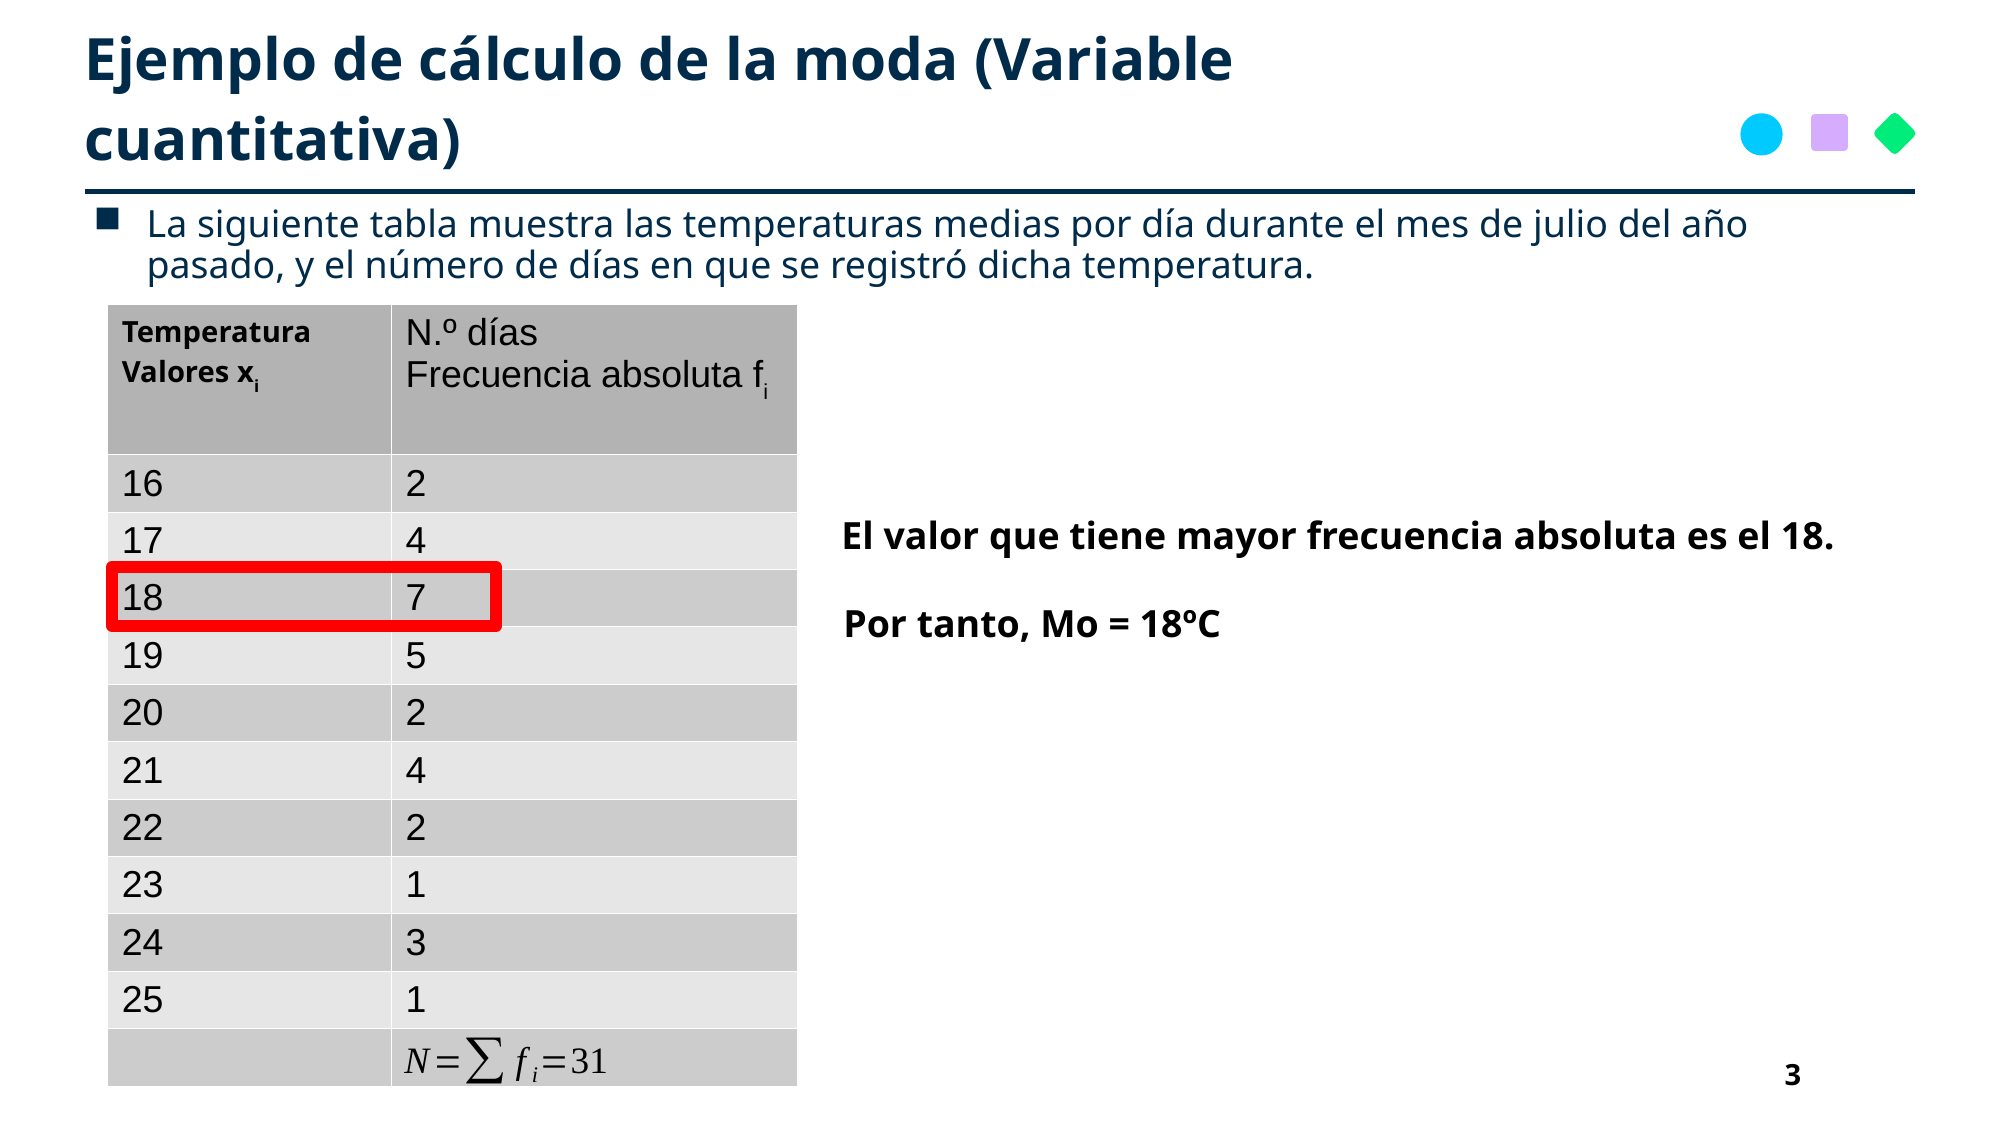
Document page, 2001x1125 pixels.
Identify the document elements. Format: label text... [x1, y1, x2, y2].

table_cell 2 [392, 455, 797, 512]
text_box Por tanto, Mo = 18ºC [828, 590, 1382, 680]
table_cell [392, 1029, 797, 1086]
table_cell 1 [392, 857, 797, 913]
table_cell 25 [108, 972, 391, 1028]
table_cell 2 [392, 685, 797, 741]
list La siguiente tabla muestra las temperaturas medias por día durante el mes de julio del año pasado, y el número de días en que se registró dicha temperatura. [60, 197, 1892, 316]
table_cell 4 [392, 742, 797, 799]
table_cell 2 [392, 800, 797, 856]
table_cell 5 [392, 627, 797, 684]
table_cell 17 [108, 513, 391, 561]
chart [395, 1034, 614, 1087]
table_cell 1 [392, 972, 797, 1028]
table_cell 19 [108, 631, 391, 684]
title Ejemplo de cálculo de la moda (Variable cuantitativa) [84, 13, 1270, 178]
table_header N.º días Frecuencia absoluta fi [392, 305, 797, 454]
table_cell 4 [392, 513, 797, 569]
text_box El valor que tiene mayor frecuencia absoluta es el 18. [826, 501, 1979, 591]
table_cell 24 [108, 914, 391, 971]
table_cell 7 [392, 573, 490, 620]
table_cell 7 [502, 570, 797, 626]
table_cell 18 [118, 573, 391, 620]
table_cell 22 [108, 800, 391, 856]
table_cell 3 [392, 914, 797, 971]
table_header Temperatura Valores xi [108, 305, 391, 454]
table_cell 16 [108, 455, 391, 512]
table_cell 23 [108, 857, 391, 913]
table_cell [108, 1029, 391, 1086]
table_cell 20 [108, 685, 391, 741]
table_cell 21 [108, 742, 391, 799]
